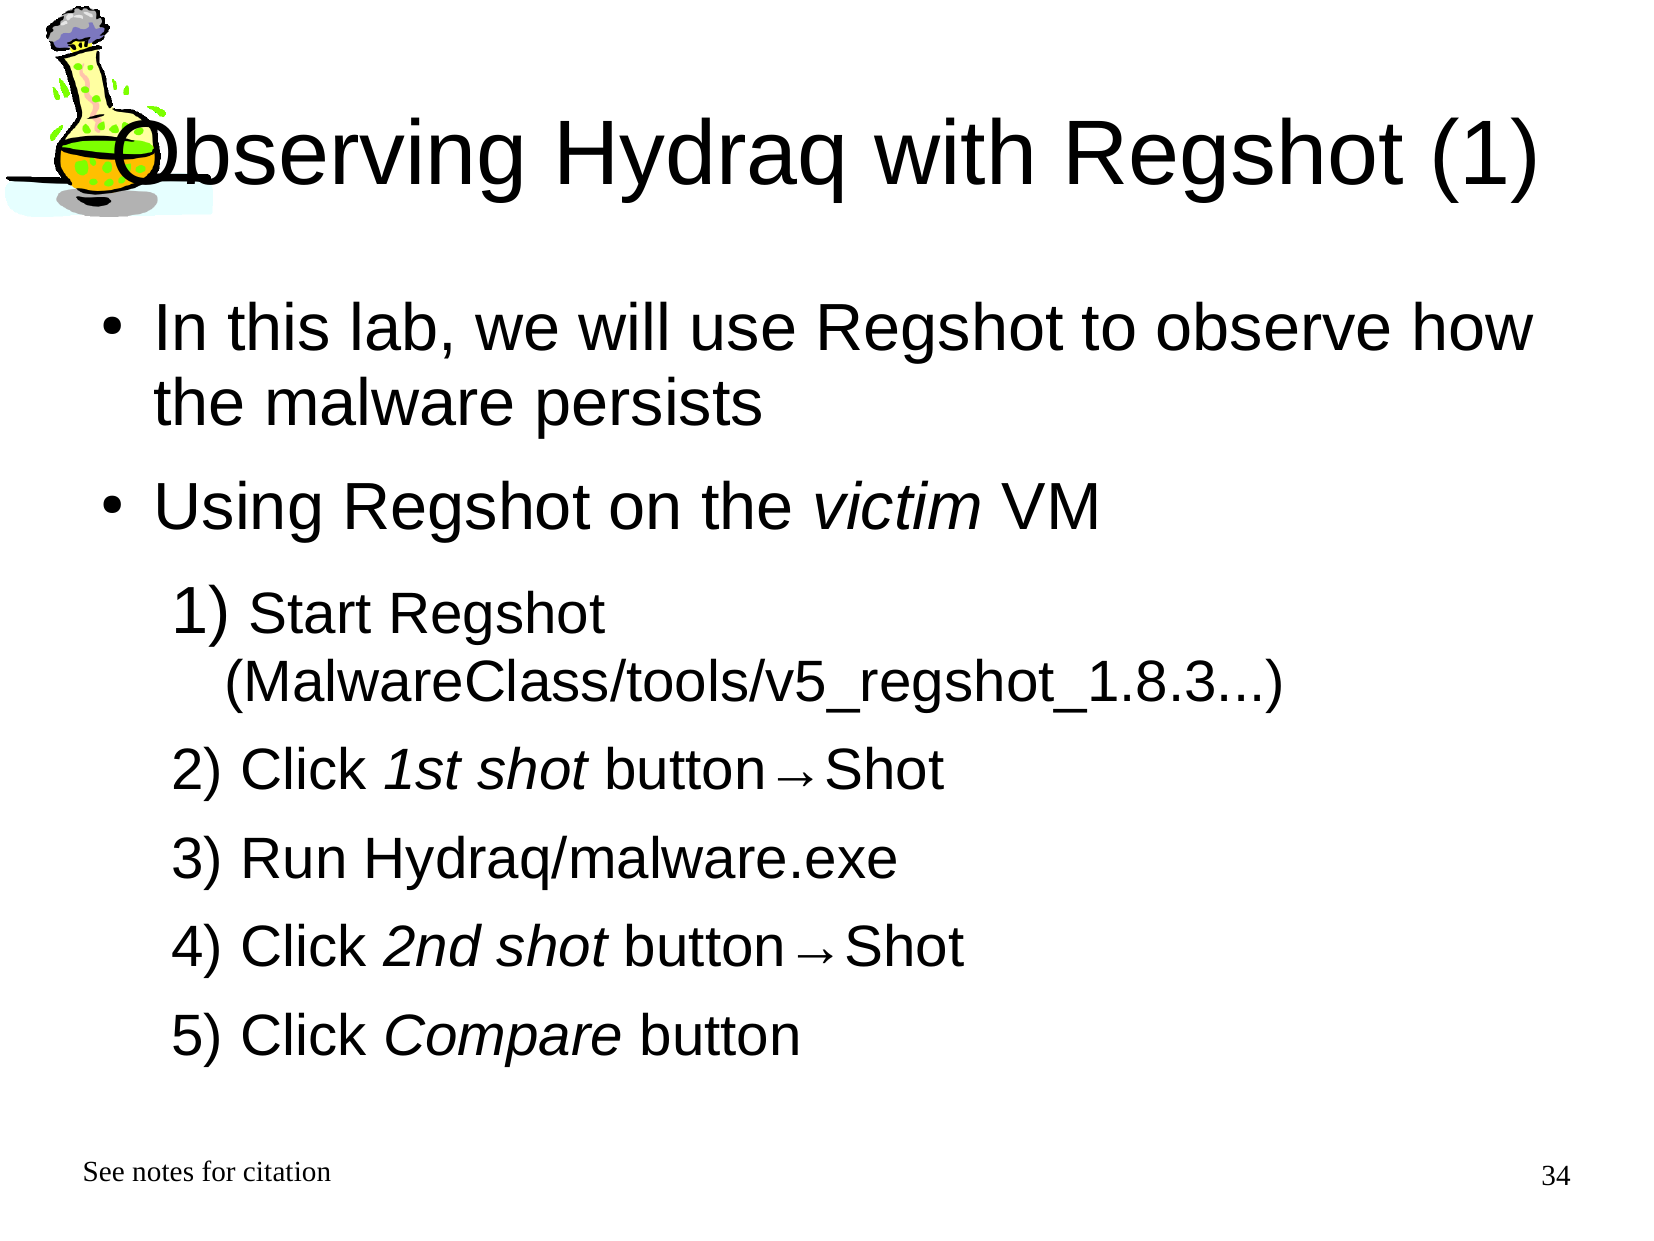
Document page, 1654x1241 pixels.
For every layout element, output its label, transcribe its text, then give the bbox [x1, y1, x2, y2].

title Observing Hydraq with Regshot (1) [82, 49, 1571, 257]
list In this lab, we will use Regshot to observe how the malware persists Using Regshot on the victim VM Start Regshot (MalwareClass/tools/v5_regshot_1.8.3...) Click 1st shot button→Shot Run Hydraq/malware.exe Click 2nd shot button→Shot Click Compare button [82, 290, 1576, 1126]
picture [5, 6, 213, 217]
